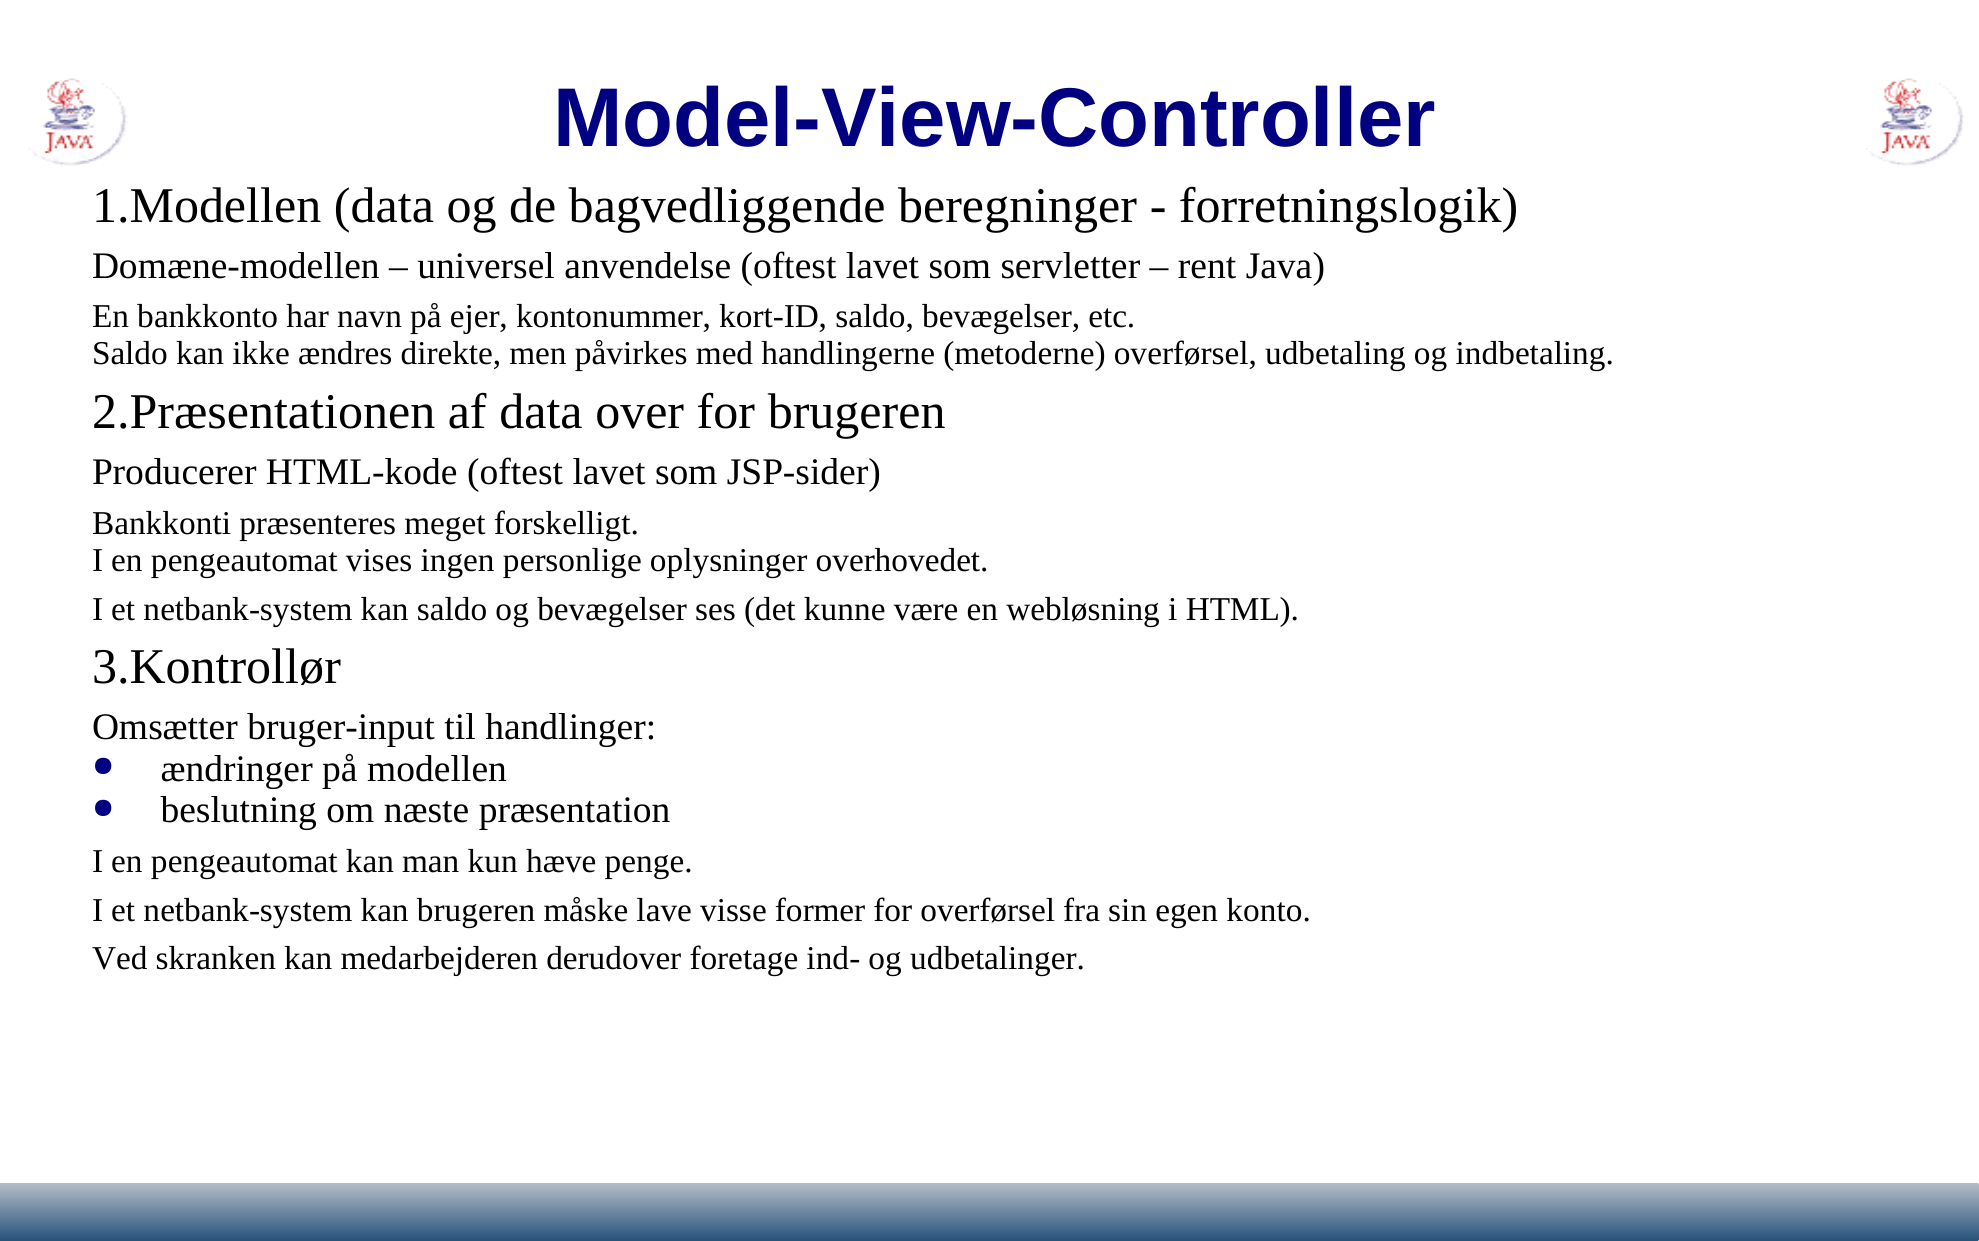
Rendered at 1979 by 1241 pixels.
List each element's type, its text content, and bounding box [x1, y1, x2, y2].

picture [1853, 71, 1968, 169]
title Model-View-Controller [126, 14, 1853, 177]
picture [12, 71, 126, 169]
list 1.Modellen (data og de bagvedliggende beregninger - forretningslogik) Domæne-modellen – universel anvendelse (oftest lavet som servletter – rent Java) En bankkonto har navn på ejer, kontonummer, kort-ID, saldo, bevægelser, etc. Saldo kan ikke ændres direkte, men påvirkes med handlingerne (metoderne) overførsel, udbetaling og indbetaling. 2.Præsentationen af data over for brugeren Producerer HTML-kode (oftest lavet som JSP-sider) Bankkonti præsenteres meget forskelligt. I en pengeautomat vises ingen personlige oplysninger overhovedet. I et netbank-system kan saldo og bevægelser ses (det kunne være en webløsning i HTML). 3.Kontrollør Omsætter bruger-input til handlinger: ændringer på modellen beslutning om næste præsentation I en pengeautomat kan man kun hæve penge. I et netbank-system kan brugeren måske lave visse former for overførsel fra sin egen konto. Ved skranken kan medarbejderen derudover foretage ind- og udbetalinger. [92, 177, 1881, 997]
